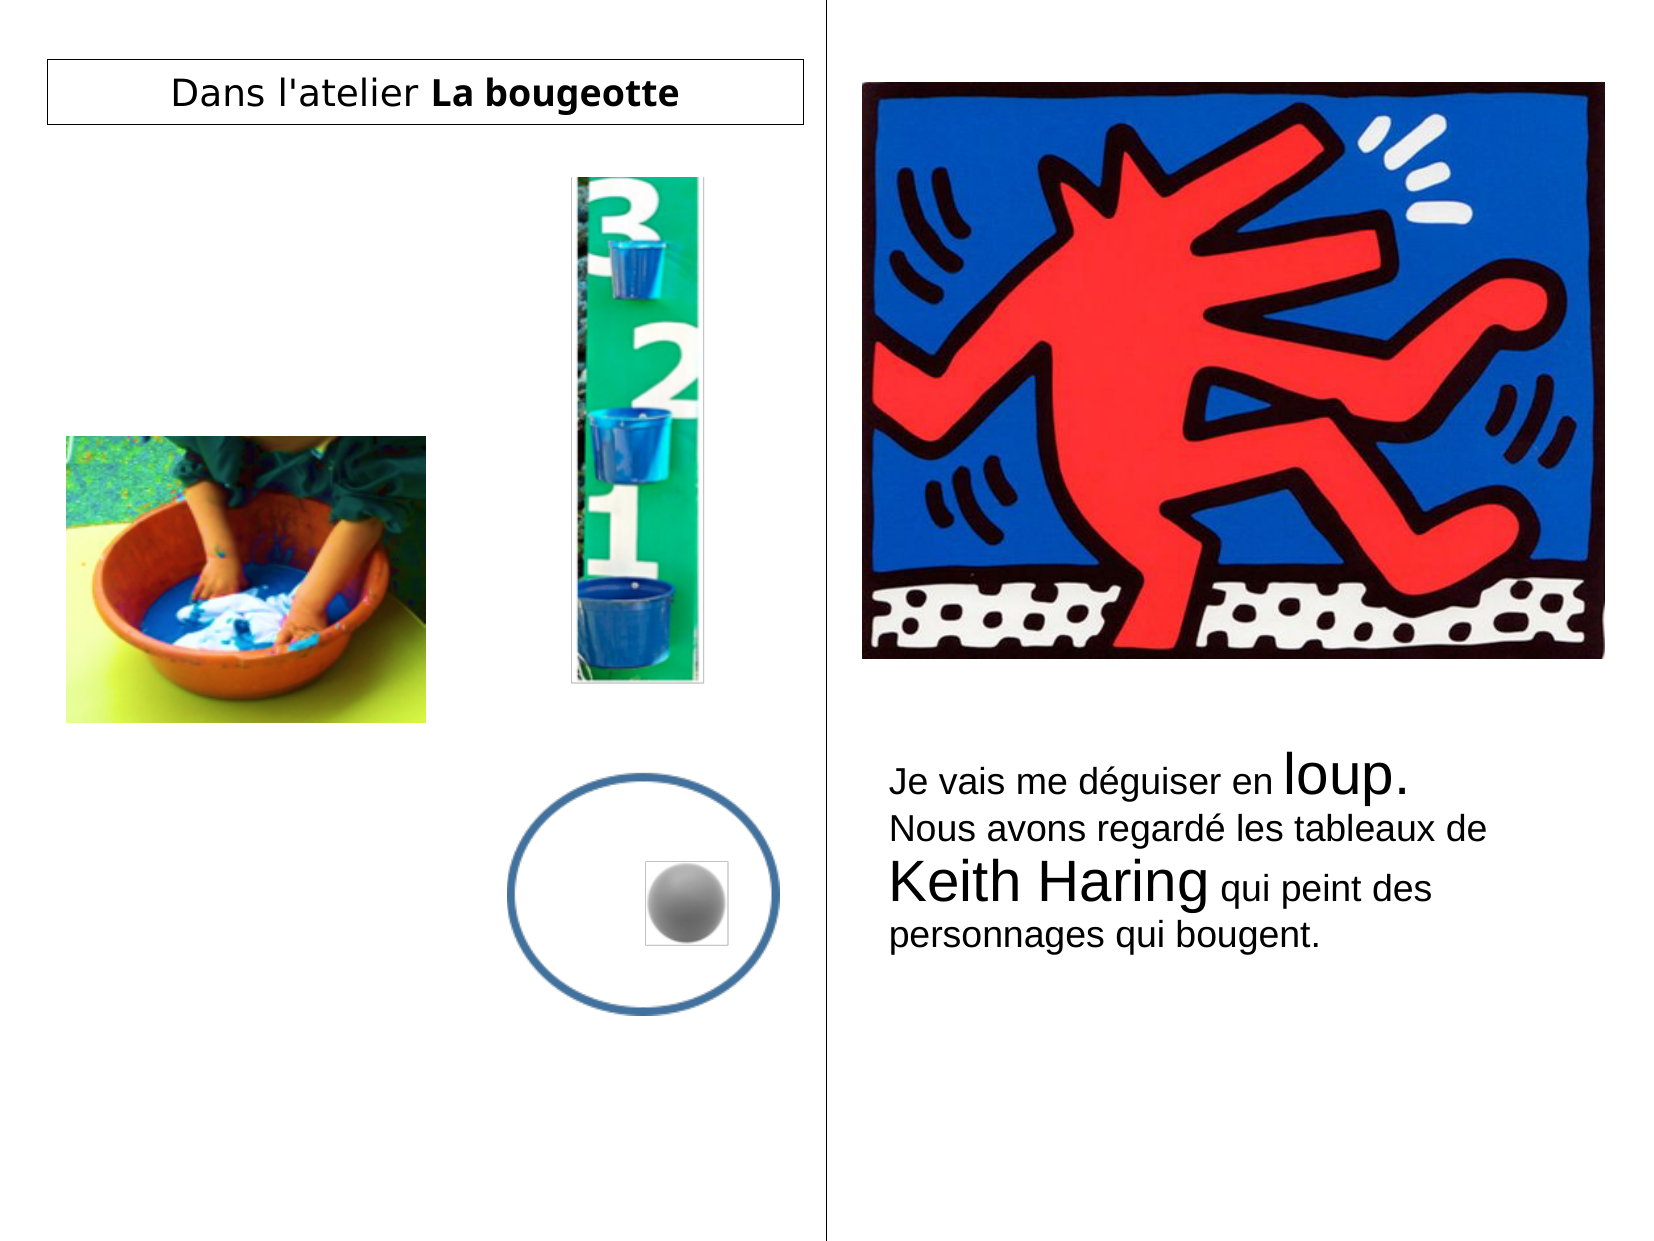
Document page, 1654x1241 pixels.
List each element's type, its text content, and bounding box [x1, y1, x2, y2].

text_box Dans l'atelier La bougeotte [47, 59, 804, 118]
text_box Je vais me déguiser en loup. Nous avons regardé les tableaux de Keith Haring qui peint des personnages qui bougent. [874, 734, 1595, 964]
picture [507, 177, 780, 1016]
picture [862, 82, 1605, 659]
picture [66, 436, 426, 723]
